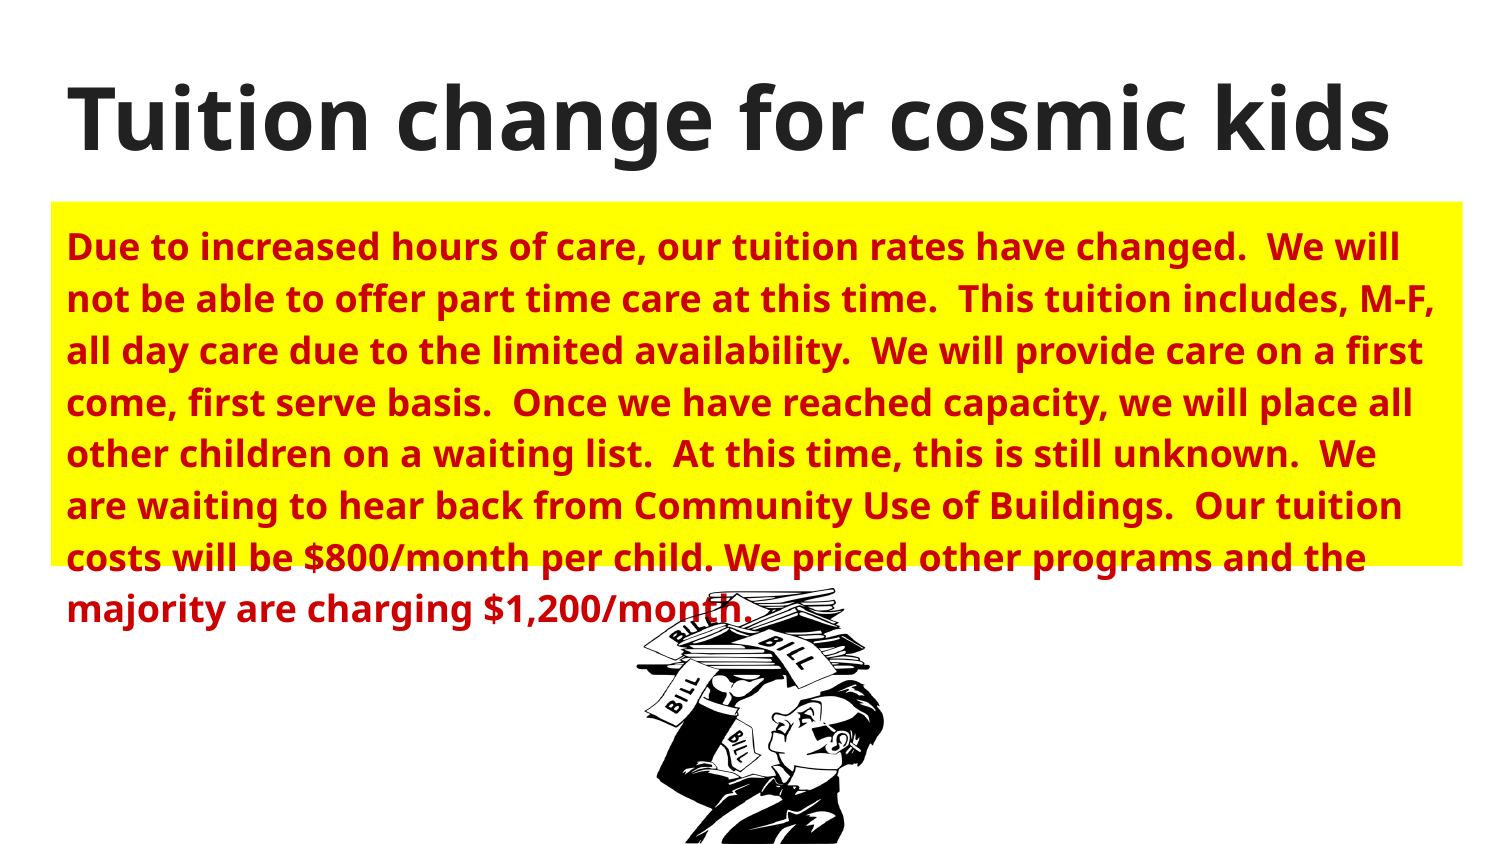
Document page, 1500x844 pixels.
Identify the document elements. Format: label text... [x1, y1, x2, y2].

title Tuition change for cosmic kids [51, 48, 1449, 180]
list Due to increased hours of care, our tuition rates have changed. We will not be able to offer part time care at this time. This tuition includes, M-F, all day care due to the limited availability. We will provide care on a first come, first serve basis. Once we have reached capacity, we will place all other children on a waiting list. At this time, this is still unknown. We are waiting to hear back from Community Use of Buildings. Our tuition costs will be $800/month per child. We priced other programs and the majority are charging $1,200/month. [51, 201, 1463, 567]
picture [636, 588, 884, 844]
